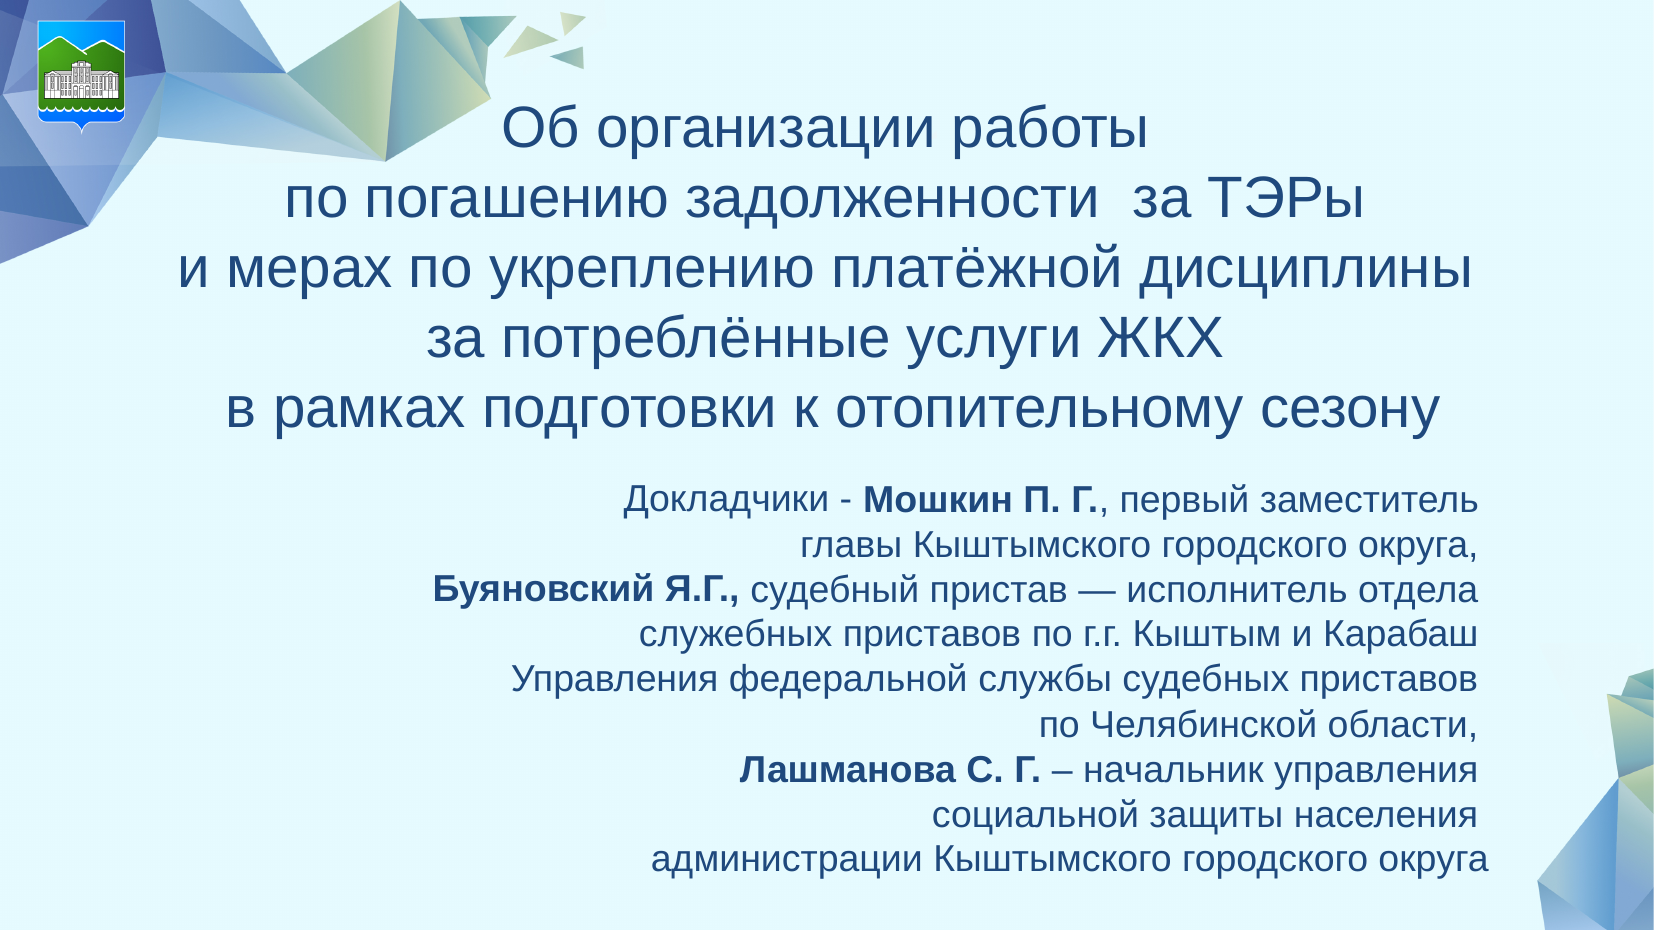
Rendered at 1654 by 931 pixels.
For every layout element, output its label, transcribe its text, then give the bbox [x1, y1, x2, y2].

picture [0, 0, 1654, 931]
subtitle Об организации работы по погашению задолженности за ТЭРы и мерах по укреплению платёжной дисциплины за потреблённые услуги ЖКХ в рамках подготовки к отопительному сезону Докладчики - Мошкин П. Г., первый заместитель главы Кыштымского городского округа, Буяновский Я.Г., судебный пристав — исполнитель отдела служебных приставов по г.г. Кыштым и Карабаш Управления федеральной службы судебных приставов по Челябинской области, Лашманова С. Г. – начальник управления социальной защиты населения администрации Кыштымского городского округа [176, 51, 1625, 919]
